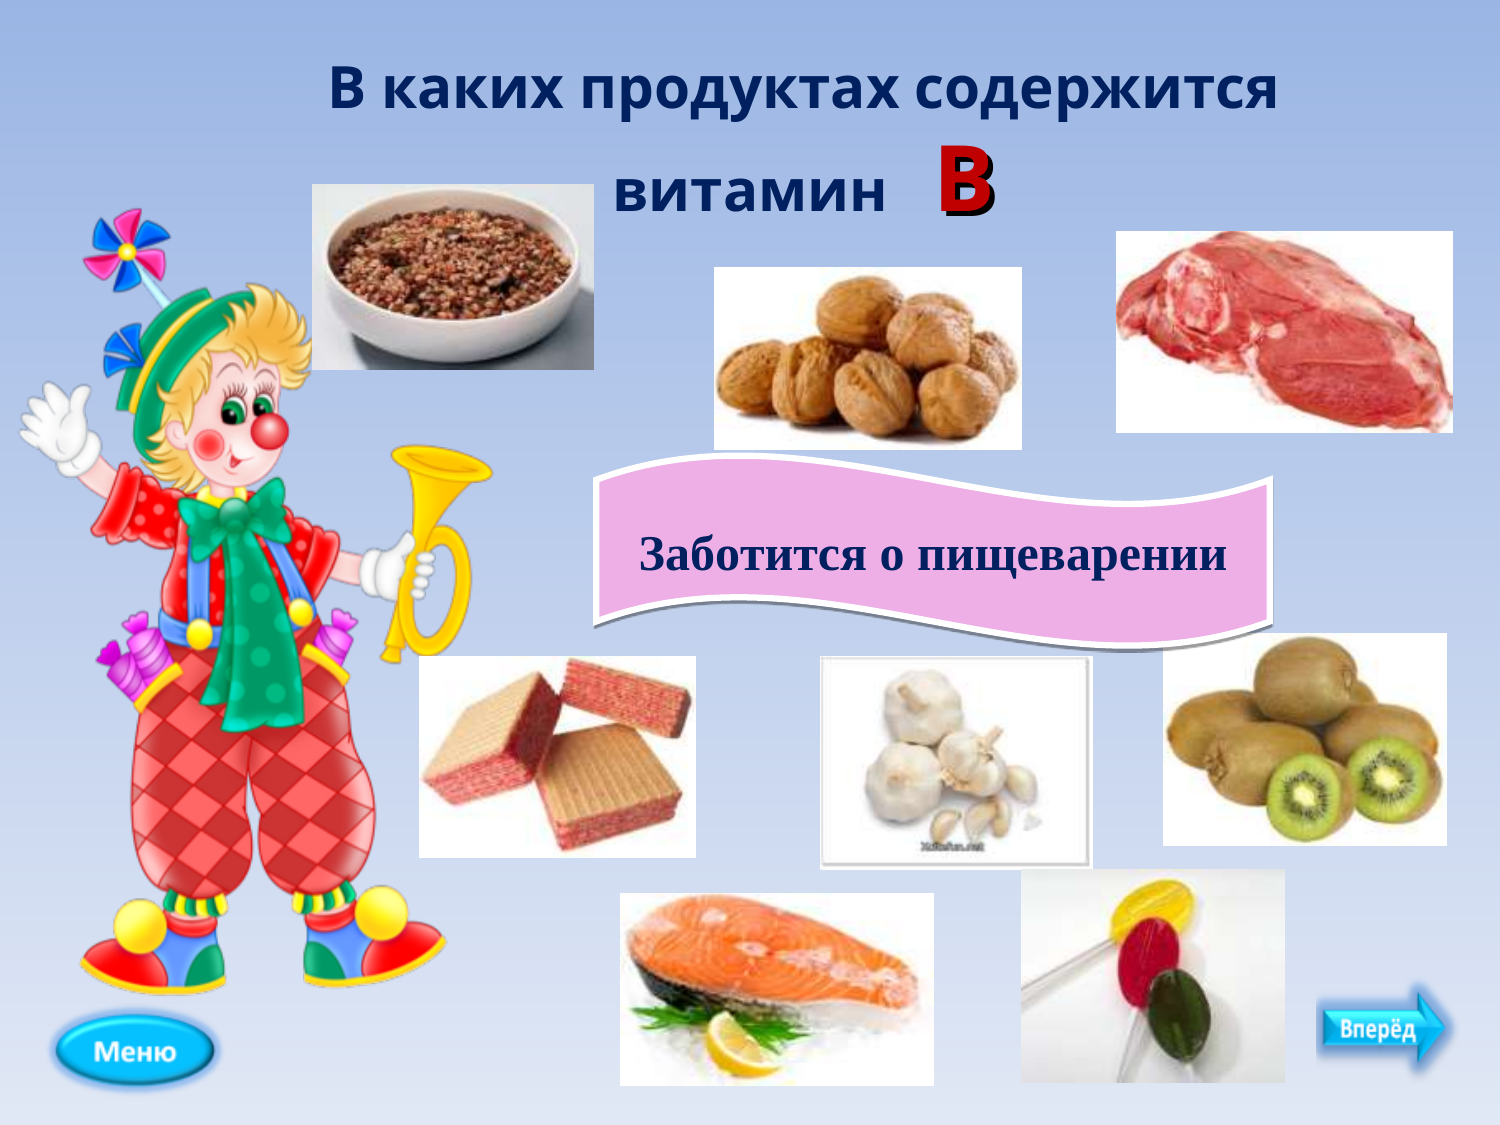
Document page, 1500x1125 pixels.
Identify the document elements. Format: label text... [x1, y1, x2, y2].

text_box Заботится о пищеварении [596, 455, 1270, 646]
picture [620, 893, 934, 1086]
picture [1163, 633, 1447, 846]
picture [820, 656, 1285, 1083]
text_box В каких продуктах содержится витамин В [230, 42, 1378, 231]
picture [1316, 964, 1459, 1083]
picture [0, 184, 696, 1103]
picture [1116, 231, 1453, 433]
picture [714, 267, 1022, 450]
